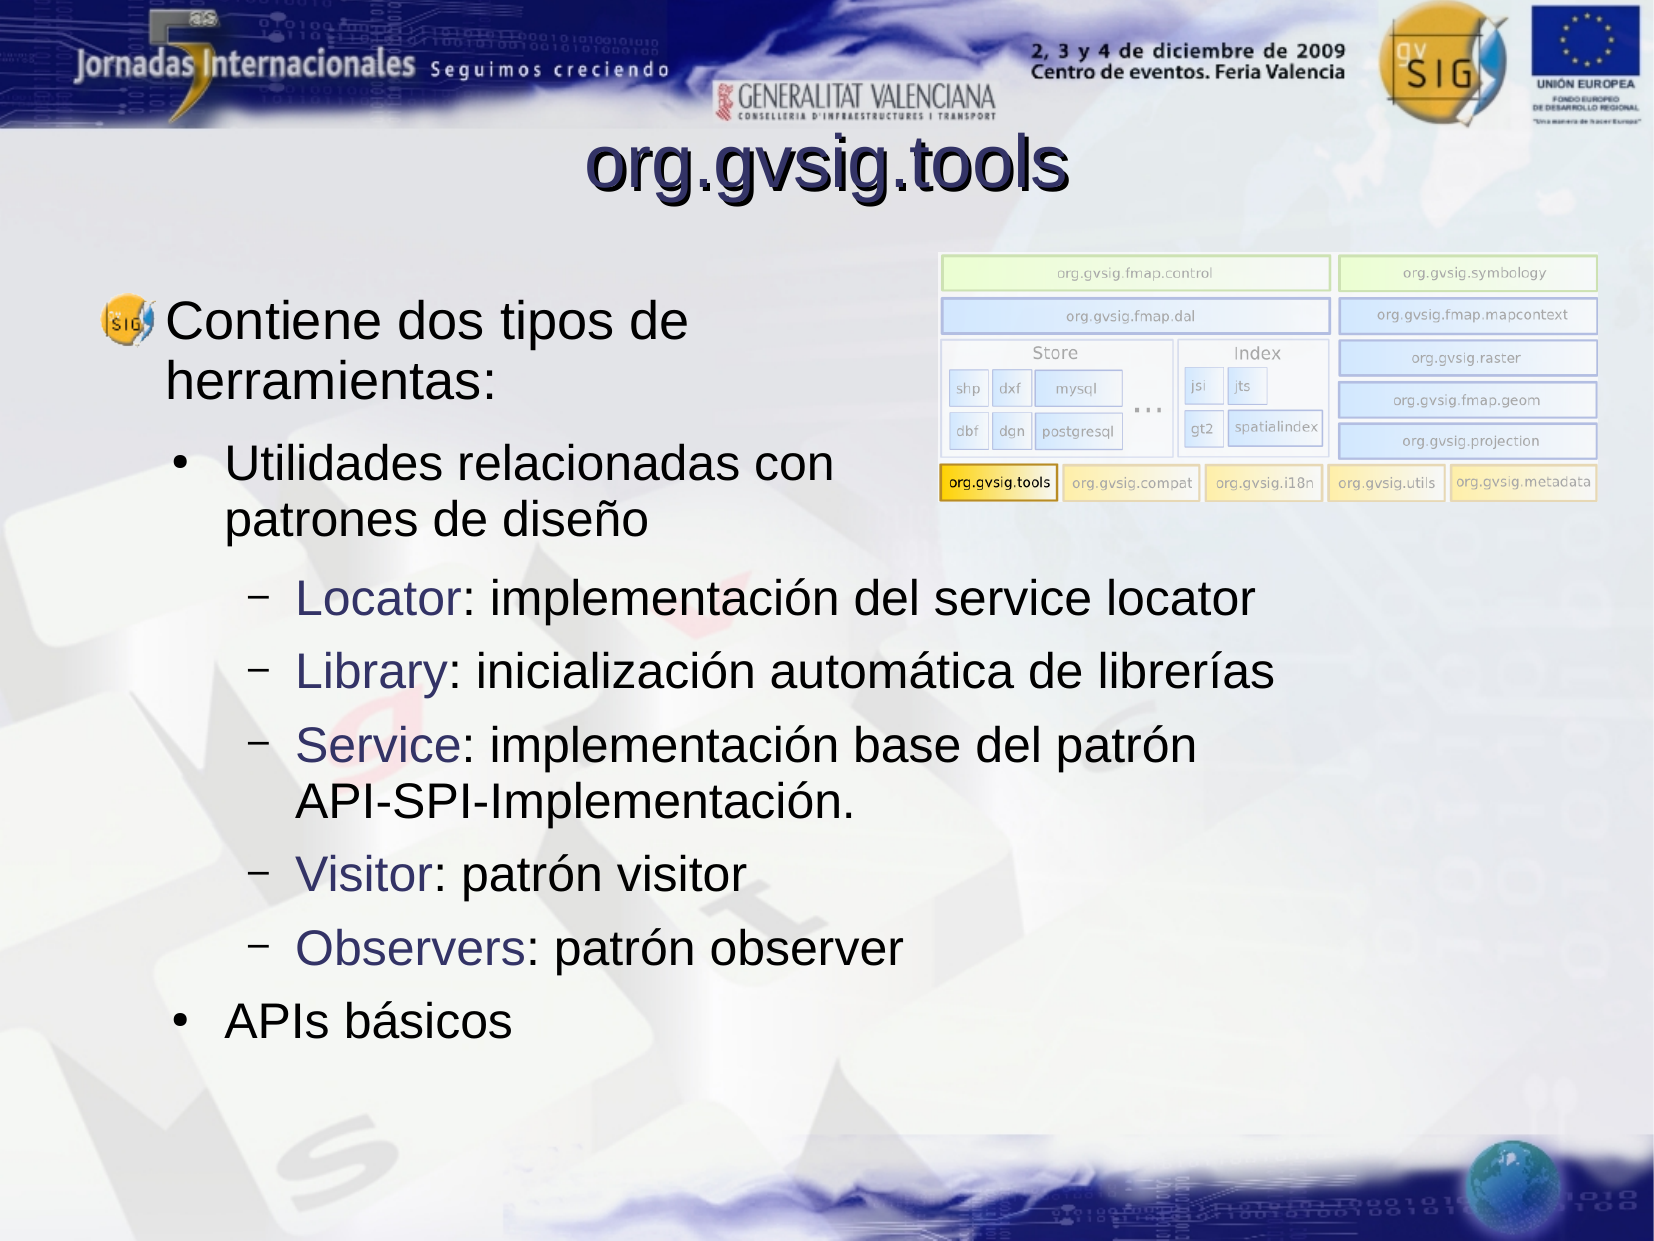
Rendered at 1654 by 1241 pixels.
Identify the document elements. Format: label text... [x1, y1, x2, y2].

title org.gvsig.tools [82, 47, 1571, 258]
picture [0, 0, 1654, 1241]
list Contiene dos tipos de herramientas: Utilidades relacionadas con patrones de diseño Locator: implementación del service locator Library: inicialización automática de librerías Service: implementación base del patrón API-SPI-Implementación. Visitor: patrón visitor Observers: patrón observer APIs básicos [82, 290, 1571, 1109]
